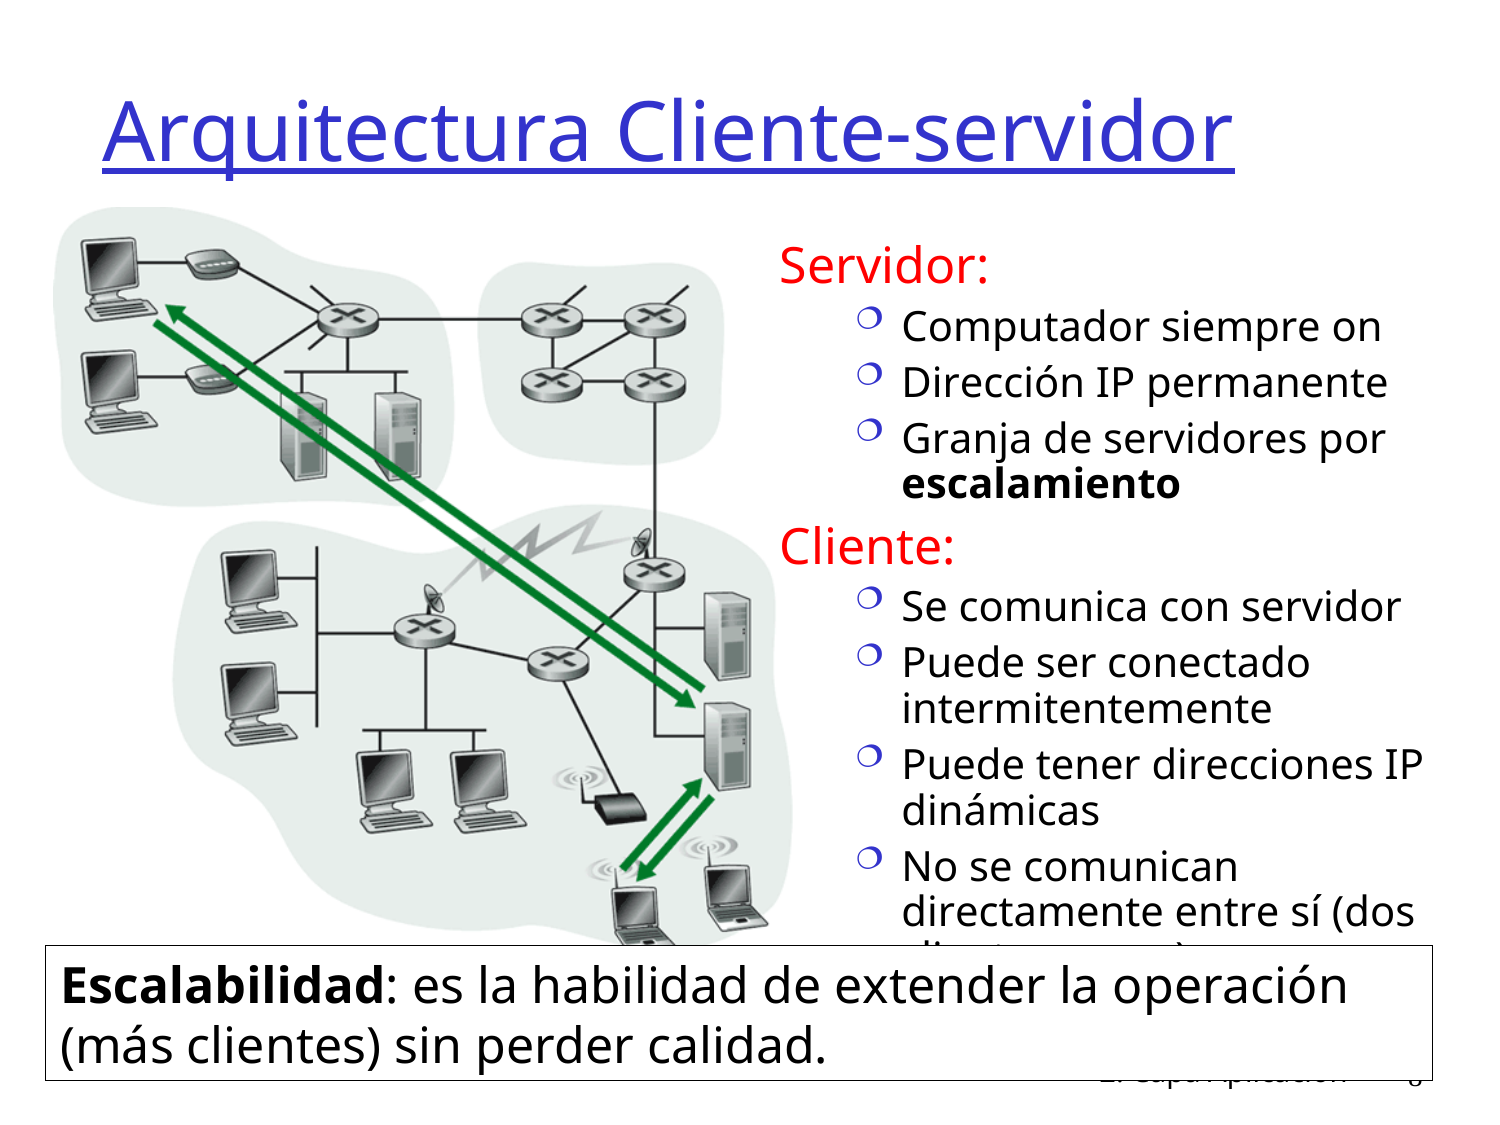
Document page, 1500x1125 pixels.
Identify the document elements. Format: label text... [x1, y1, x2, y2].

title Arquitectura Cliente-servidor [87, 37, 1363, 225]
text_box Escalabilidad: es la habilidad de extender la operación (más clientes) sin perder calidad. [45, 945, 1433, 1081]
picture [53, 207, 802, 945]
list Servidor: Computador siempre on Dirección IP permanente Granja de servidores por escalamiento Cliente: Se comunica con servidor Puede ser conectado intermitentemente Puede tener direcciones IP dinámicas No se comunican directamente entre sí (dos clientes puros) [765, 232, 1465, 995]
